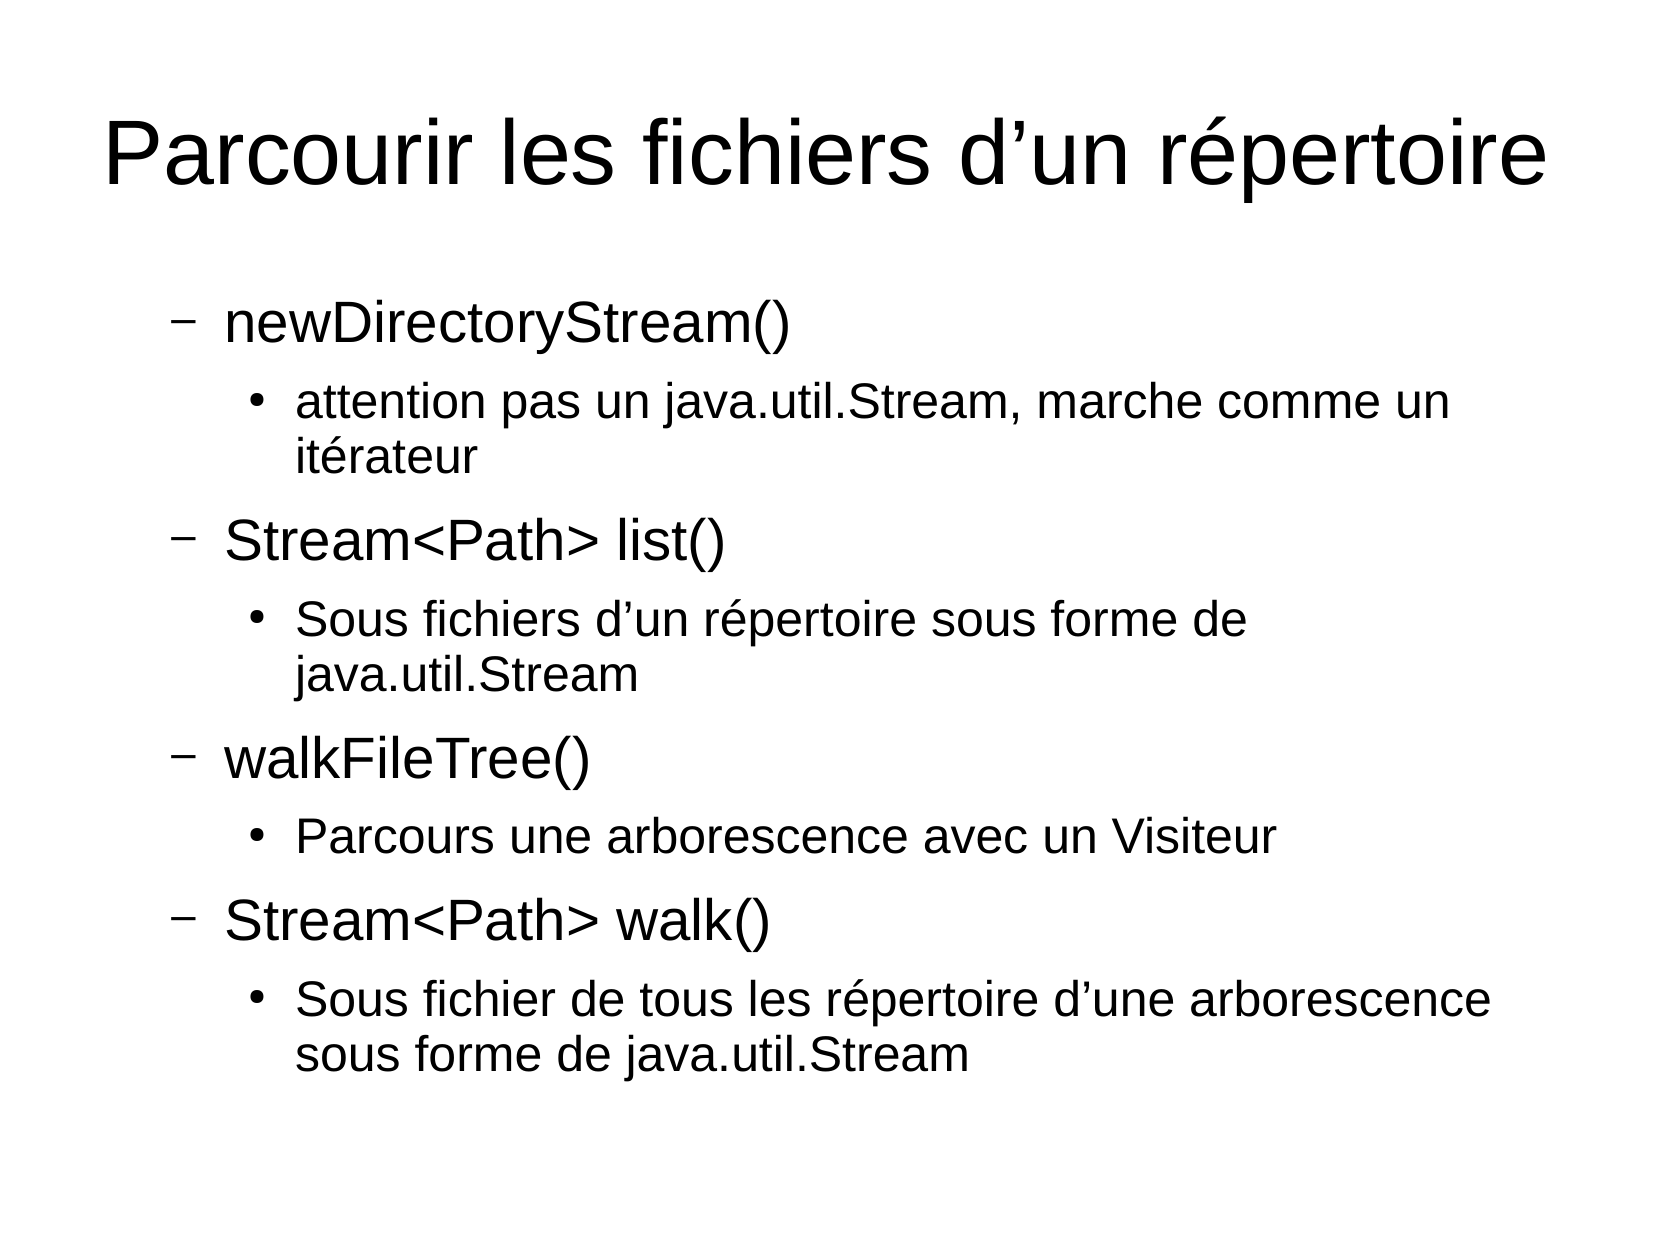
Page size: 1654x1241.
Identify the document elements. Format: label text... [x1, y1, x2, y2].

title Parcourir les fichiers d’un répertoire [82, 49, 1571, 257]
list newDirectoryStream() attention pas un java.util.Stream, marche comme un itérateur Stream<Path> list() Sous fichiers d’un répertoire sous forme de java.util.Stream walkFileTree() Parcours une arborescence avec un Visiteur Stream<Path> walk() Sous fichier de tous les répertoire d’une arborescence sous forme de java.util.Stream [82, 290, 1571, 1171]
